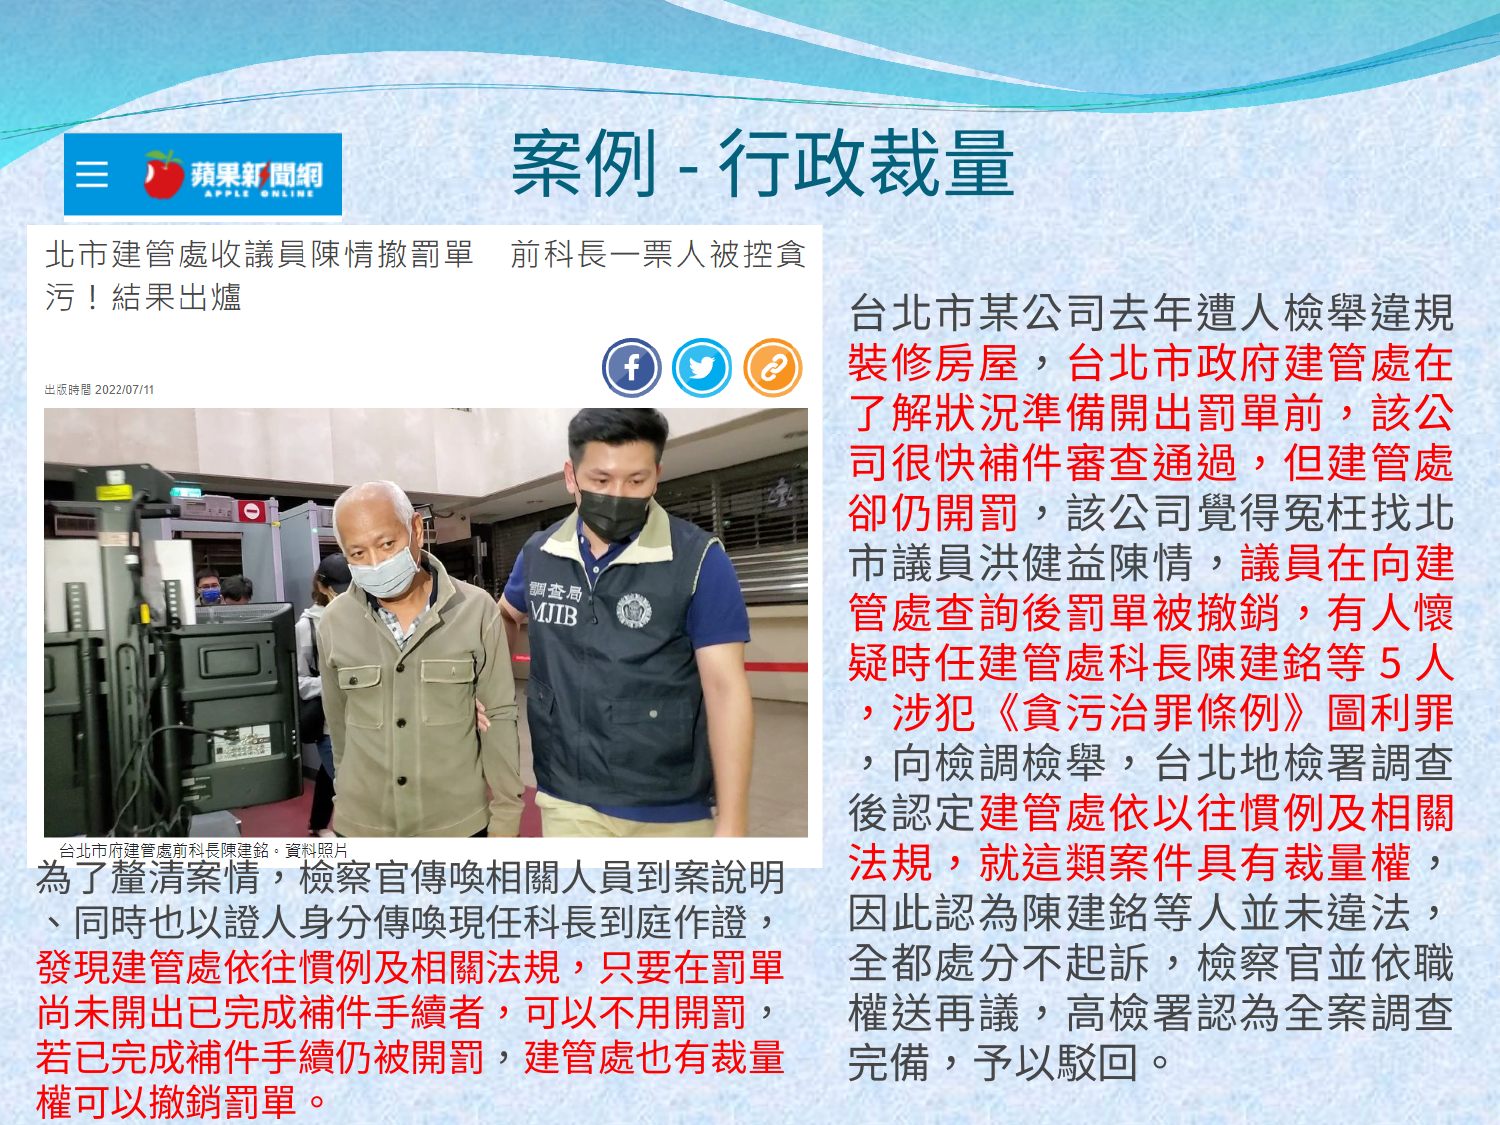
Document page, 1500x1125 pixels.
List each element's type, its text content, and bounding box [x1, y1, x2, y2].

picture [0, 0, 1500, 1125]
title 案例-行政裁量 [88, 90, 1439, 207]
text_box 為了釐清案情，檢察官傳喚相關人員到案說明、同時也以證人身分傳喚現任科長到庭作證，發現建管處依往慣例及相關法規，只要在罰單尚未開出已完成補件手續者，可以不用開罰，若已完成補件手續仍被開罰，建管處也有裁量權可以撤銷罰單。 [20, 846, 833, 1125]
text_box 台北市某公司去年遭人檢舉違規裝修房屋，台北市政府建管處在了解狀況準備開出罰單前，該公司很快補件審查通過，但建管處卻仍開罰，該公司覺得冤枉找北市議員洪健益陳情，議員在向建管處查詢後罰單被撤銷，有人懷疑時任建管處科長陳建銘等5人，涉犯《貪污治罪條例》圖利罪，向檢調檢舉，台北地檢署調查後認定建管處依以往慣例及相關法規，就這類案件具有裁量權，因此認為陳建銘等人並未違法，全都處分不起訴，檢察官並依職權送再議，高檢署認為全案調查完備，予以駁回。 [832, 278, 1471, 1095]
